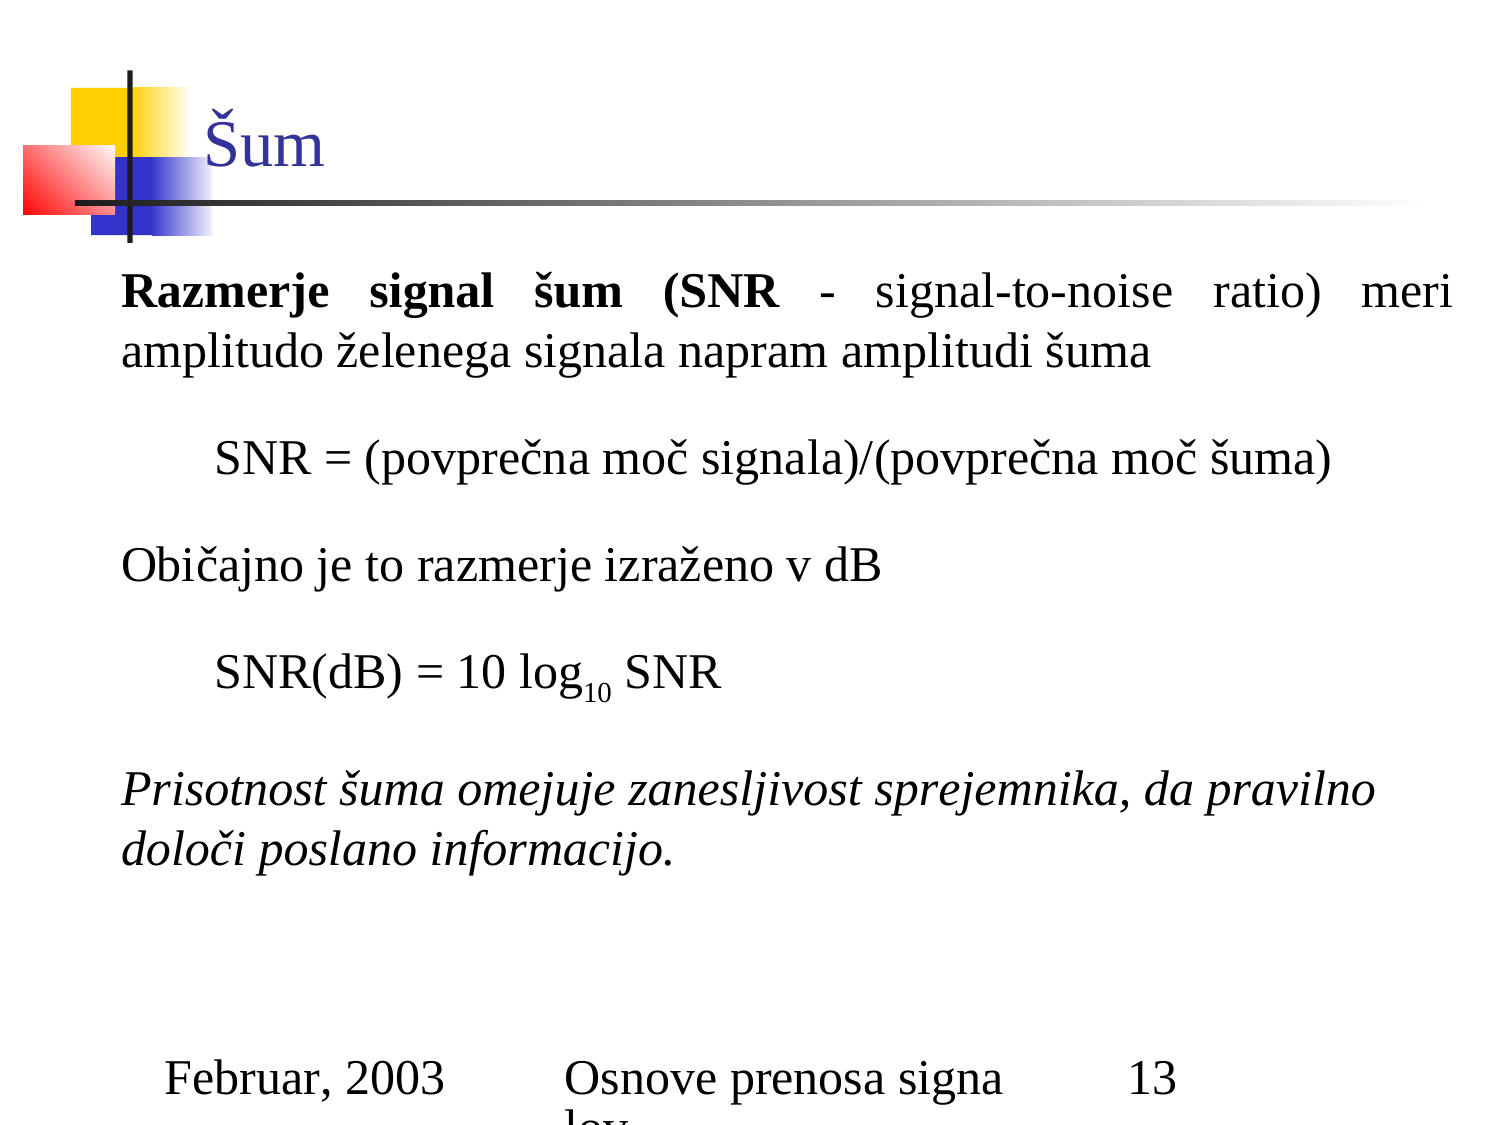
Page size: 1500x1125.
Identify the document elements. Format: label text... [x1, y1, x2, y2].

title Šum [188, 92, 1468, 188]
list Razmerje signal šum (SNR - signal-to-noise ratio) meri amplitudo želenega signala napram amplitudi šuma SNR = (povprečna moč signala)/(povprečna moč šuma) Običajno je to razmerje izraženo v dB SNR(dB) = 10 log10 SNR Prisotnost šuma omejuje zanesljivost sprejemnika, da pravilno določi poslano informacijo. [50, 249, 1469, 1007]
